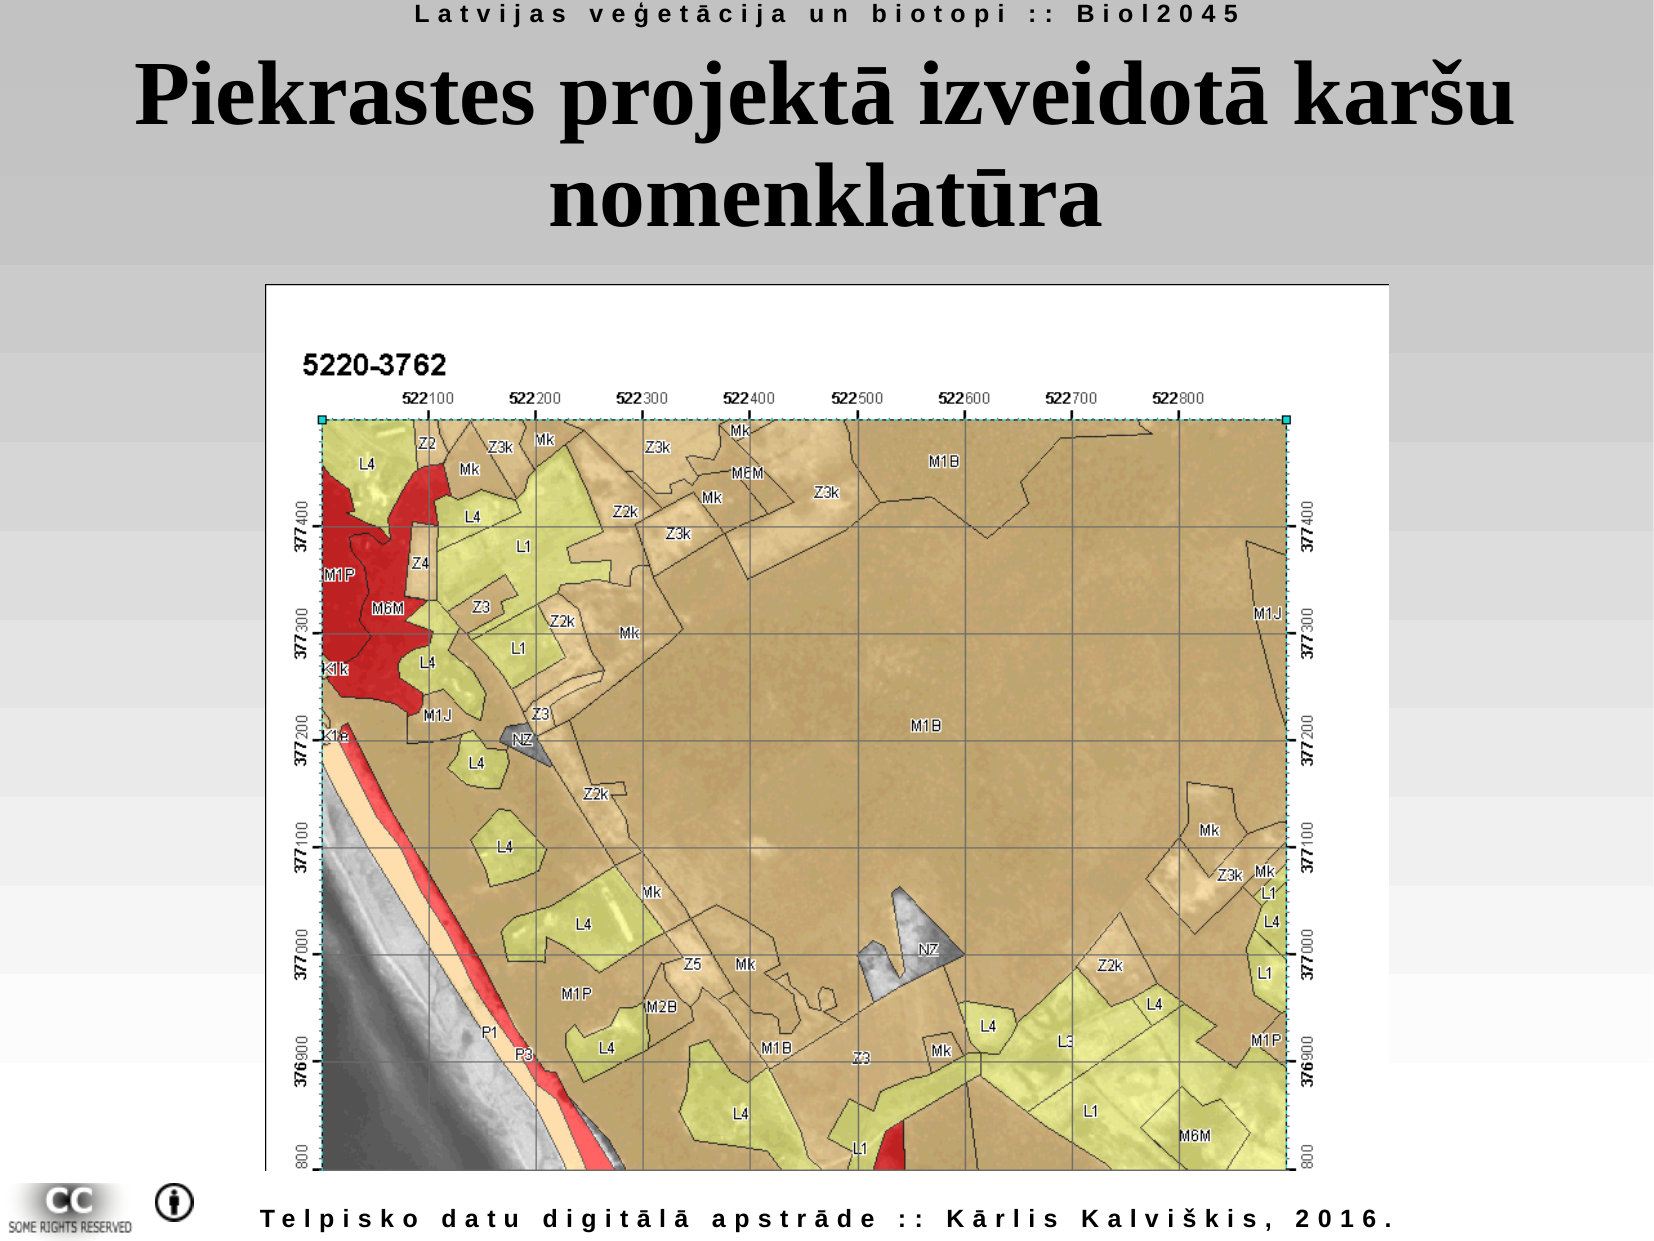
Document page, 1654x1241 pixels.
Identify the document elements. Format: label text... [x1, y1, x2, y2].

title Piekrastes projektā izveidotā karšu nomenklatūra [0, 1, 1654, 287]
picture [0, 284, 1654, 1241]
